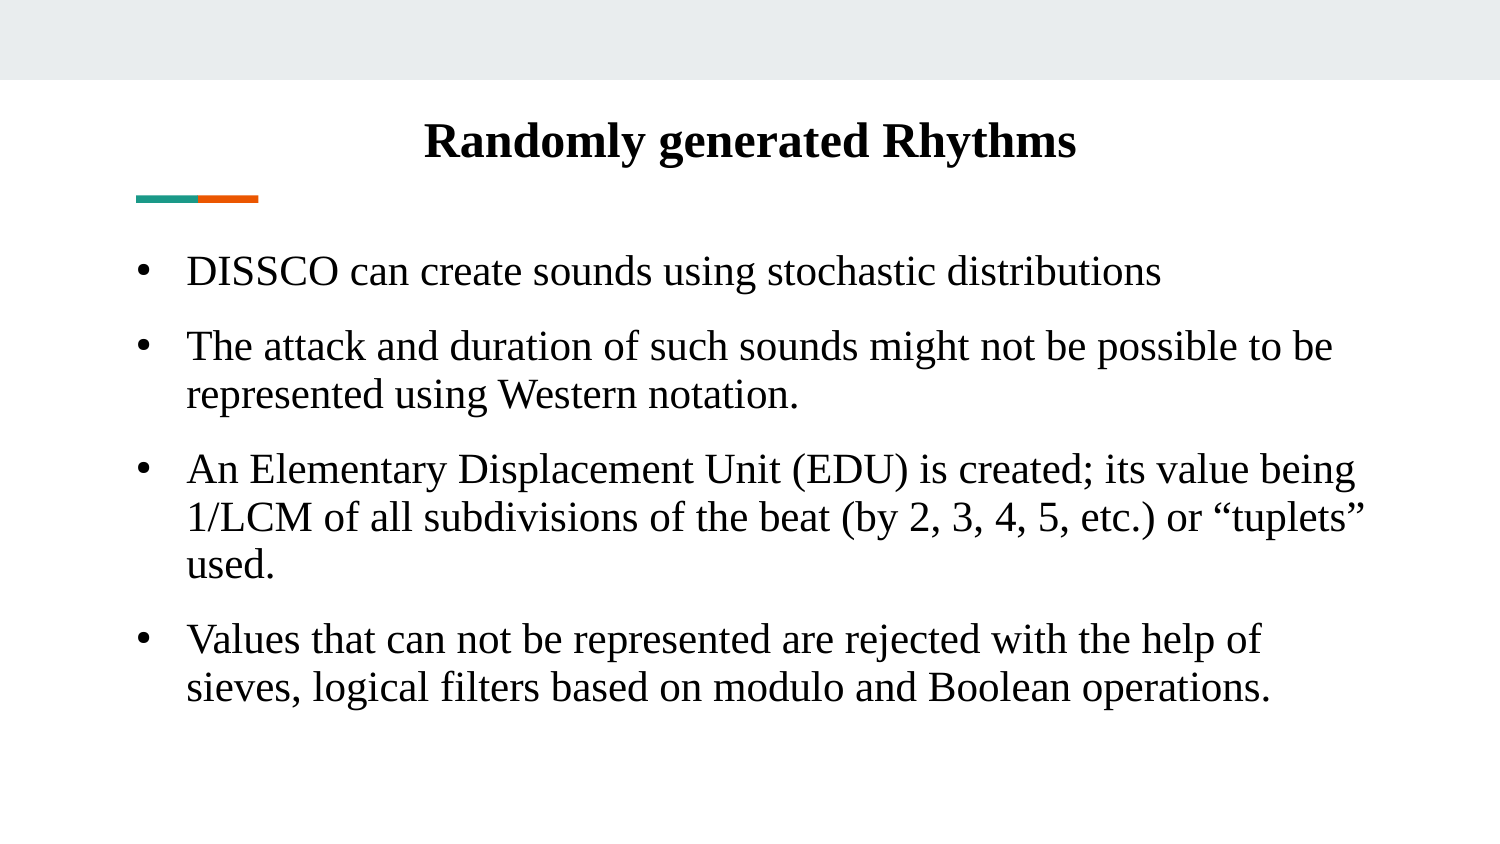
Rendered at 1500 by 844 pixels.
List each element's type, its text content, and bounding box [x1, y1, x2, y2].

list DISSCO can create sounds using stochastic distributions The attack and duration of such sounds might not be possible to be represented using Western notation. An Elementary Displacement Unit (EDU) is created; its value being 1/LCM of all subdivisions of the beat (by 2, 3, 4, 5, etc.) or “tuplets” used. Values that can not be represented are rejected with the help of sieves, logical filters based on modulo and Boolean operations. [119, 247, 1381, 712]
title Randomly generated Rhythms [119, 100, 1381, 183]
